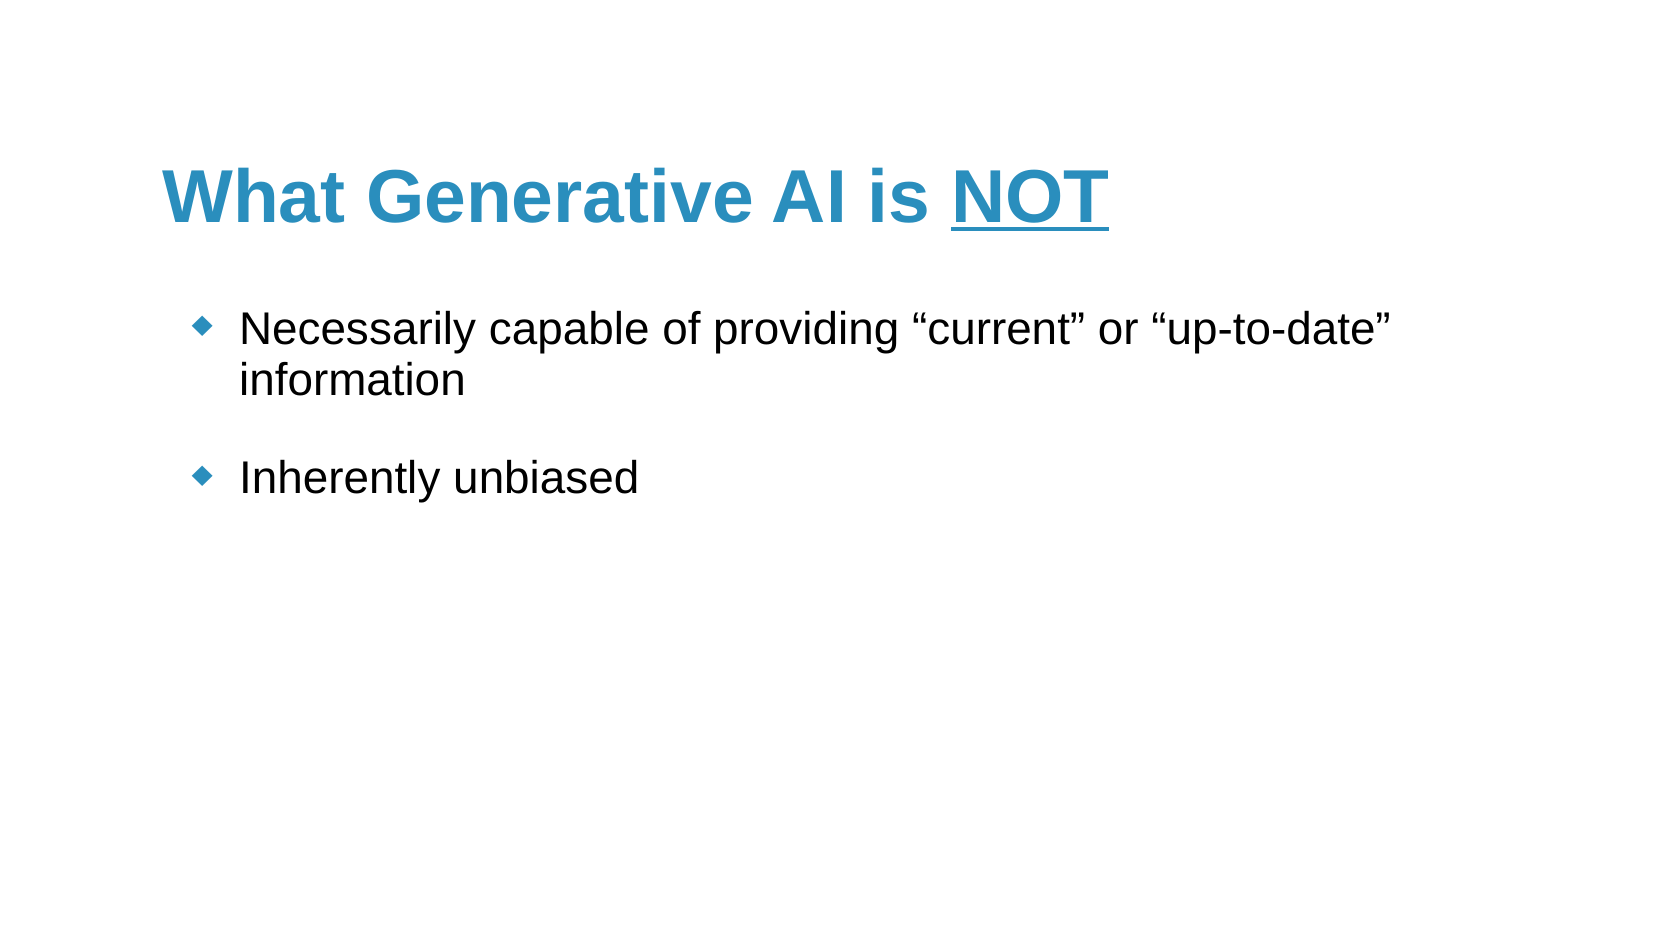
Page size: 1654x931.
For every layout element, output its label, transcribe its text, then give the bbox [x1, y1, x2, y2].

text_box What Generative AI is NOT [147, 147, 1125, 331]
text_box Necessarily capable of providing “current” or “up-to-date” information Inherently unbiased [177, 295, 1625, 931]
